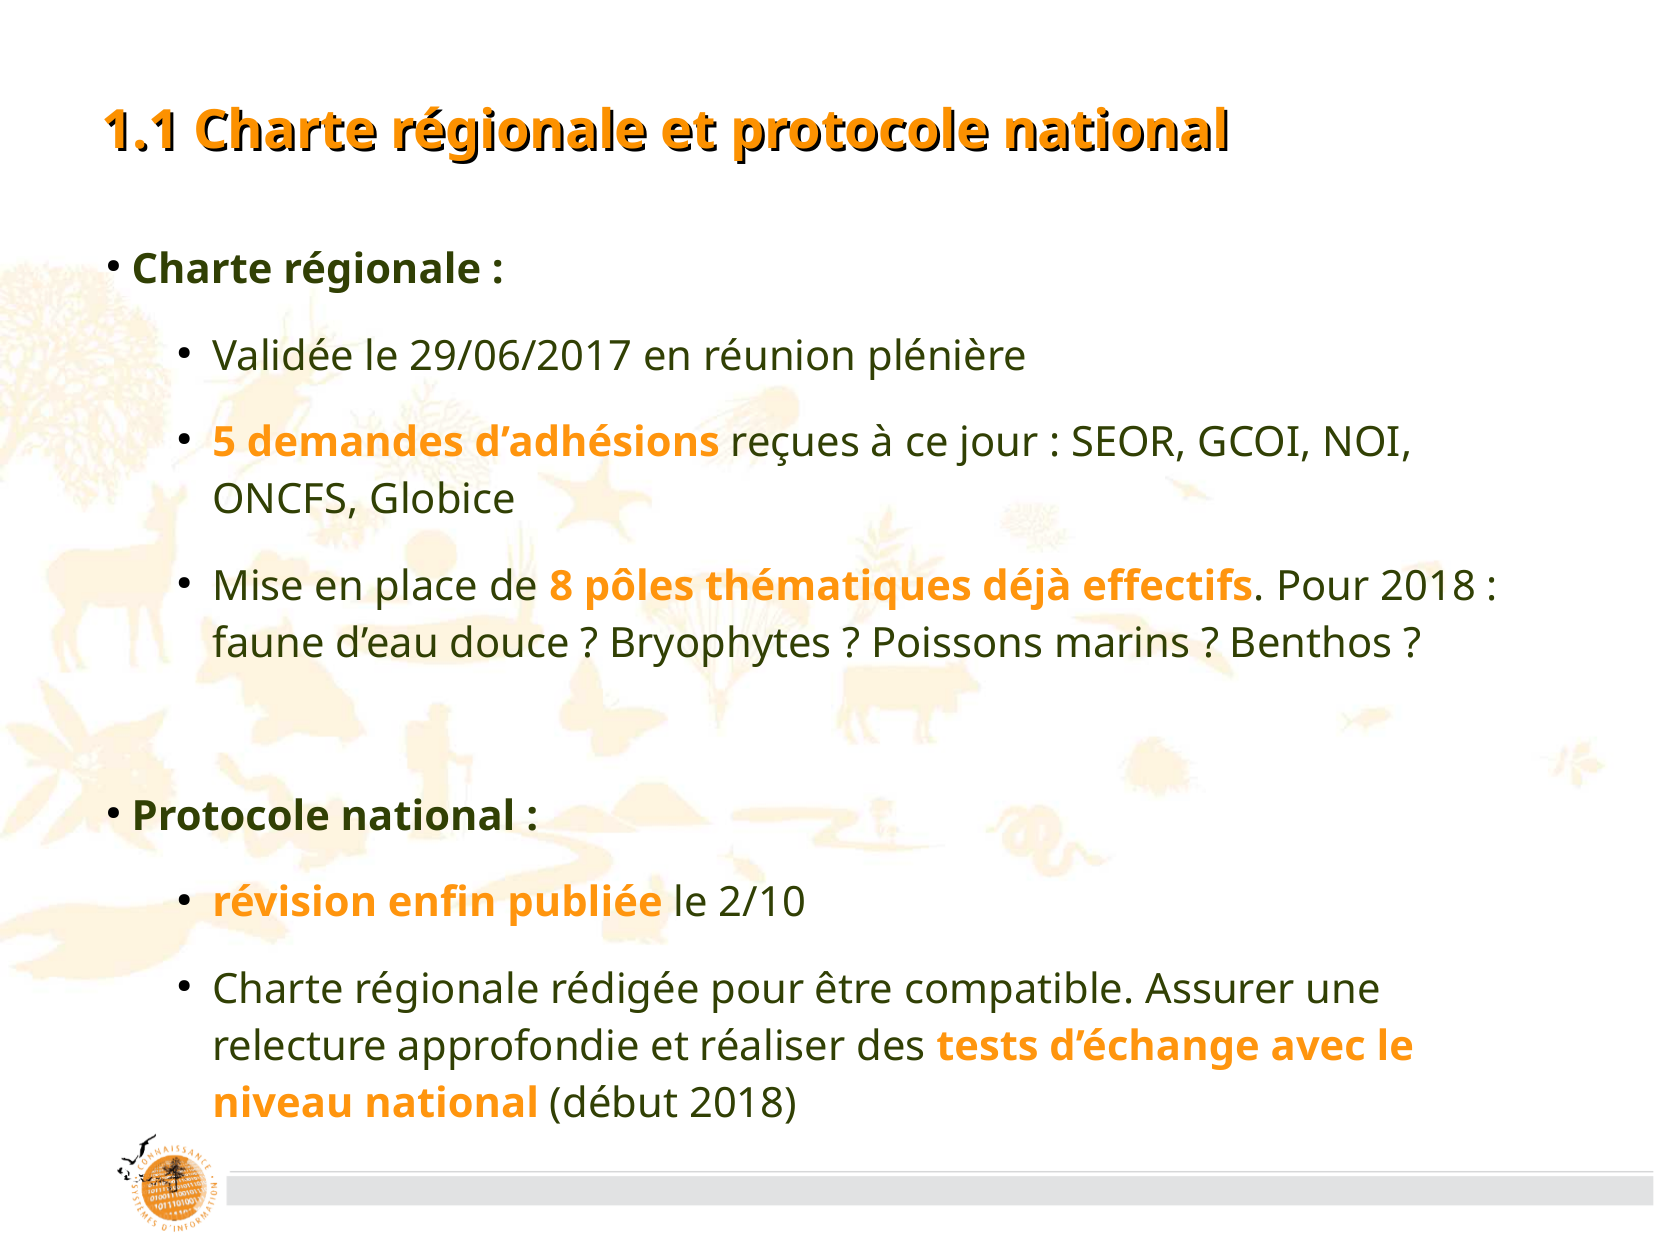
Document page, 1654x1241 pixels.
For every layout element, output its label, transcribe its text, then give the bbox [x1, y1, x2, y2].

title 1.1 Charte régionale et protocole national [82, 49, 1571, 207]
subtitle Charte régionale : Validée le 29/06/2017 en réunion plénière 5 demandes d’adhésions reçues à ce jour : SEOR, GCOI, NOI, ONCFS, Globice Mise en place de 8 pôles thématiques déjà effectifs. Pour 2018 : faune d’eau douce ? Bryophytes ? Poissons marins ? Benthos ? Protocole national : révision enfin publiée le 2/10 Charte régionale rédigée pour être compatible. Assurer une relecture approfondie et réaliser des tests d’échange avec le niveau national (début 2018) [106, 189, 1536, 1118]
picture [0, 0, 1654, 1241]
